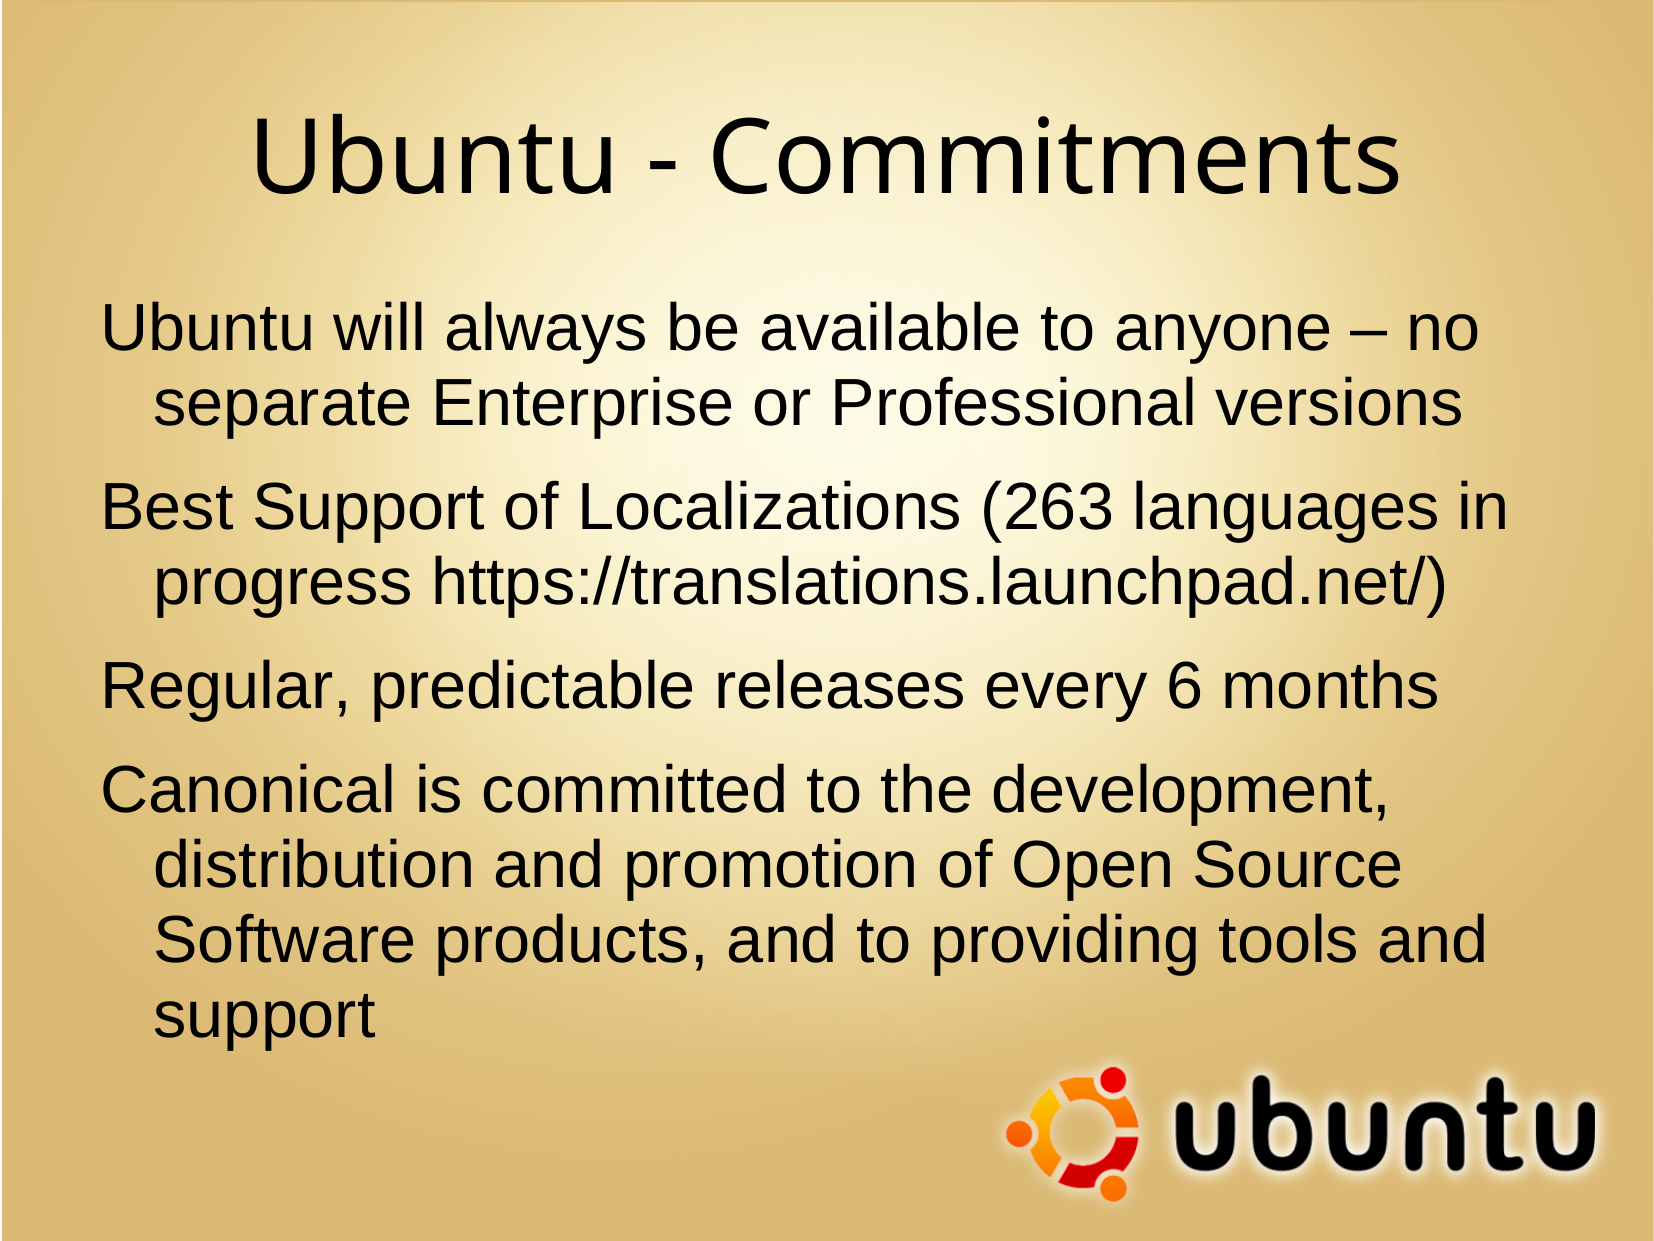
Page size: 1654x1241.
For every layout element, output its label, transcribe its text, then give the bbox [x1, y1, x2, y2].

list Ubuntu will always be available to anyone – no separate Enterprise or Professional versions Best Support of Localizations (263 languages in progress https://translations.launchpad.net/) Regular, predictable releases every 6 months Canonical is committed to the development, distribution and promotion of Open Source Software products, and to providing tools and support [82, 290, 1571, 1126]
title Ubuntu - Commitments [82, 49, 1571, 257]
picture [2, 0, 1654, 1241]
